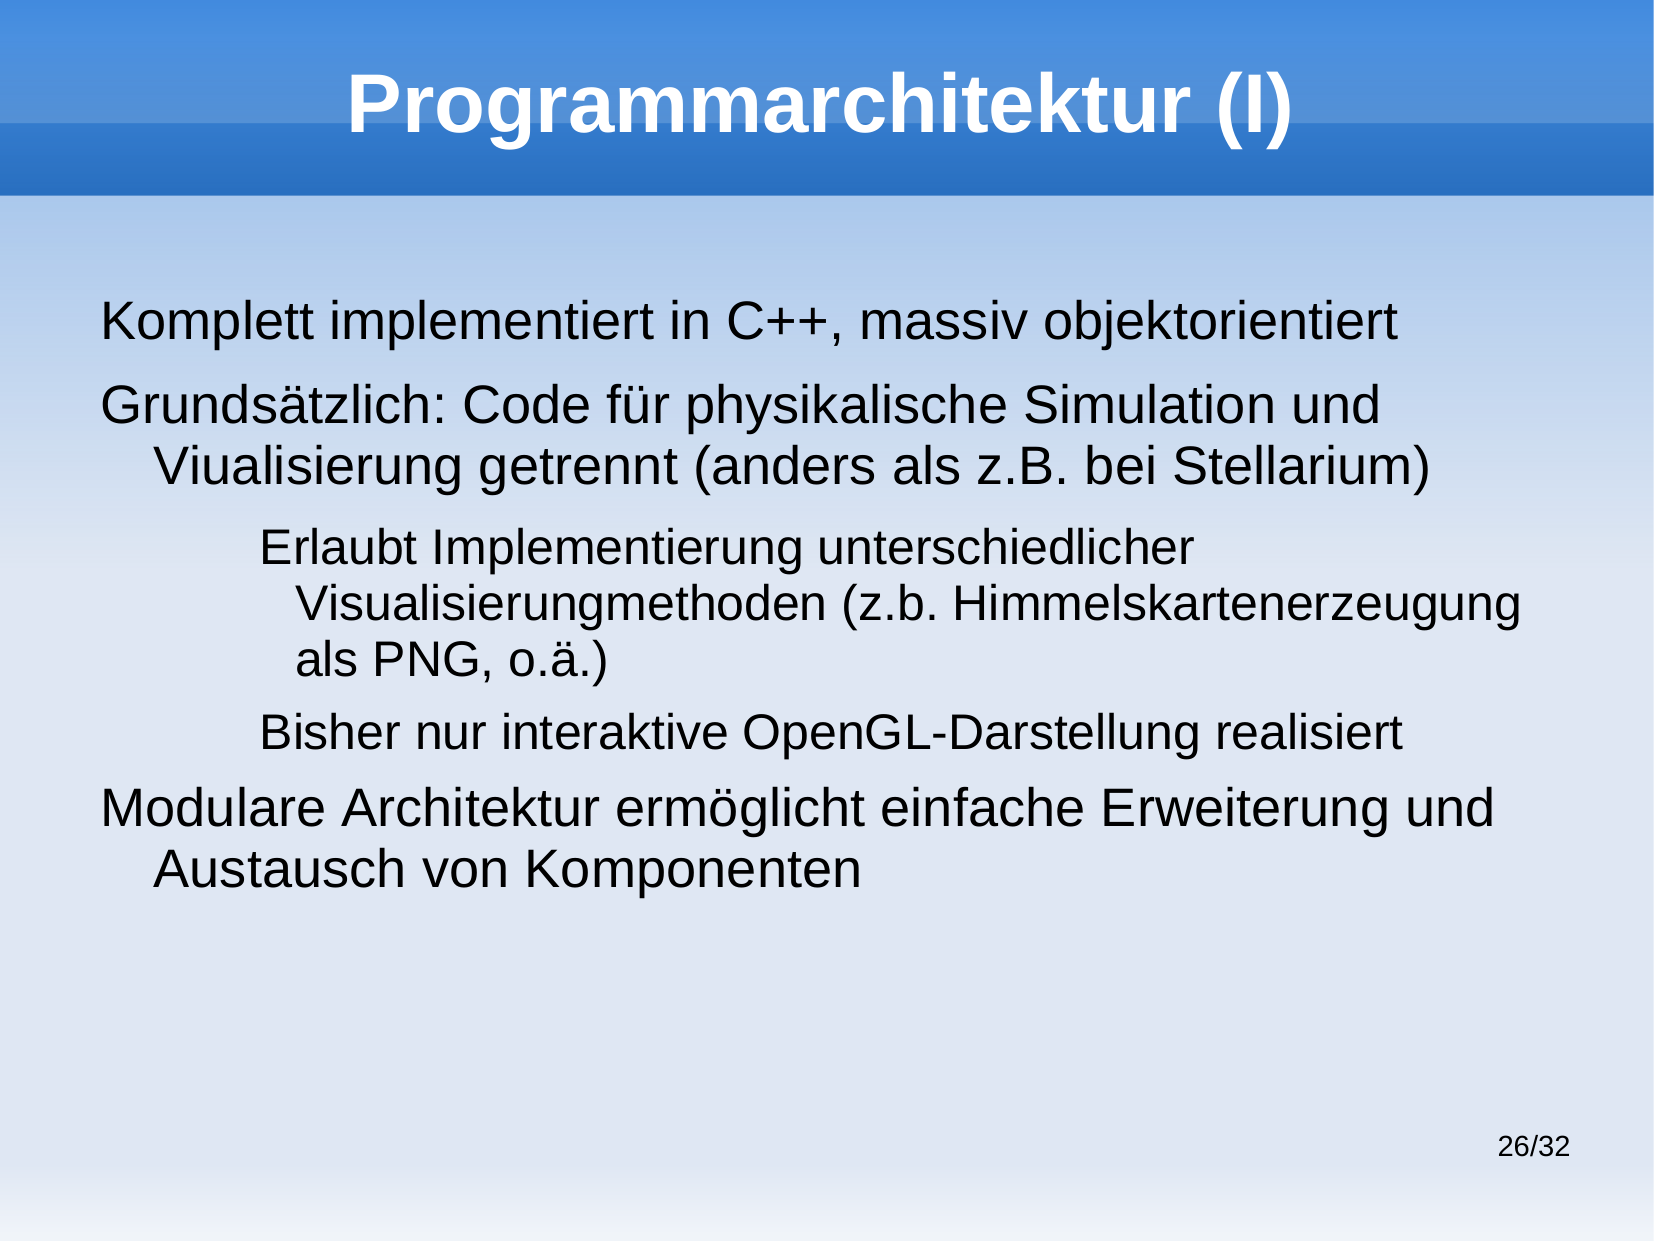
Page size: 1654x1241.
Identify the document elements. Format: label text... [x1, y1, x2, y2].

list Komplett implementiert in C++, massiv objektorientiert Grundsätzlich: Code für physikalische Simulation und Viualisierung getrennt (anders als z.B. bei Stellarium) Erlaubt Implementierung unterschiedlicher Visualisierungmethoden (z.b. Himmelskartenerzeugung als PNG, o.ä.) Bisher nur interaktive OpenGL-Darstellung realisiert Modulare Architektur ermöglicht einfache Erweiterung und Austausch von Komponenten [82, 290, 1571, 1094]
picture [0, 0, 1654, 1241]
title Programmarchitektur (I) [76, 7, 1565, 200]
